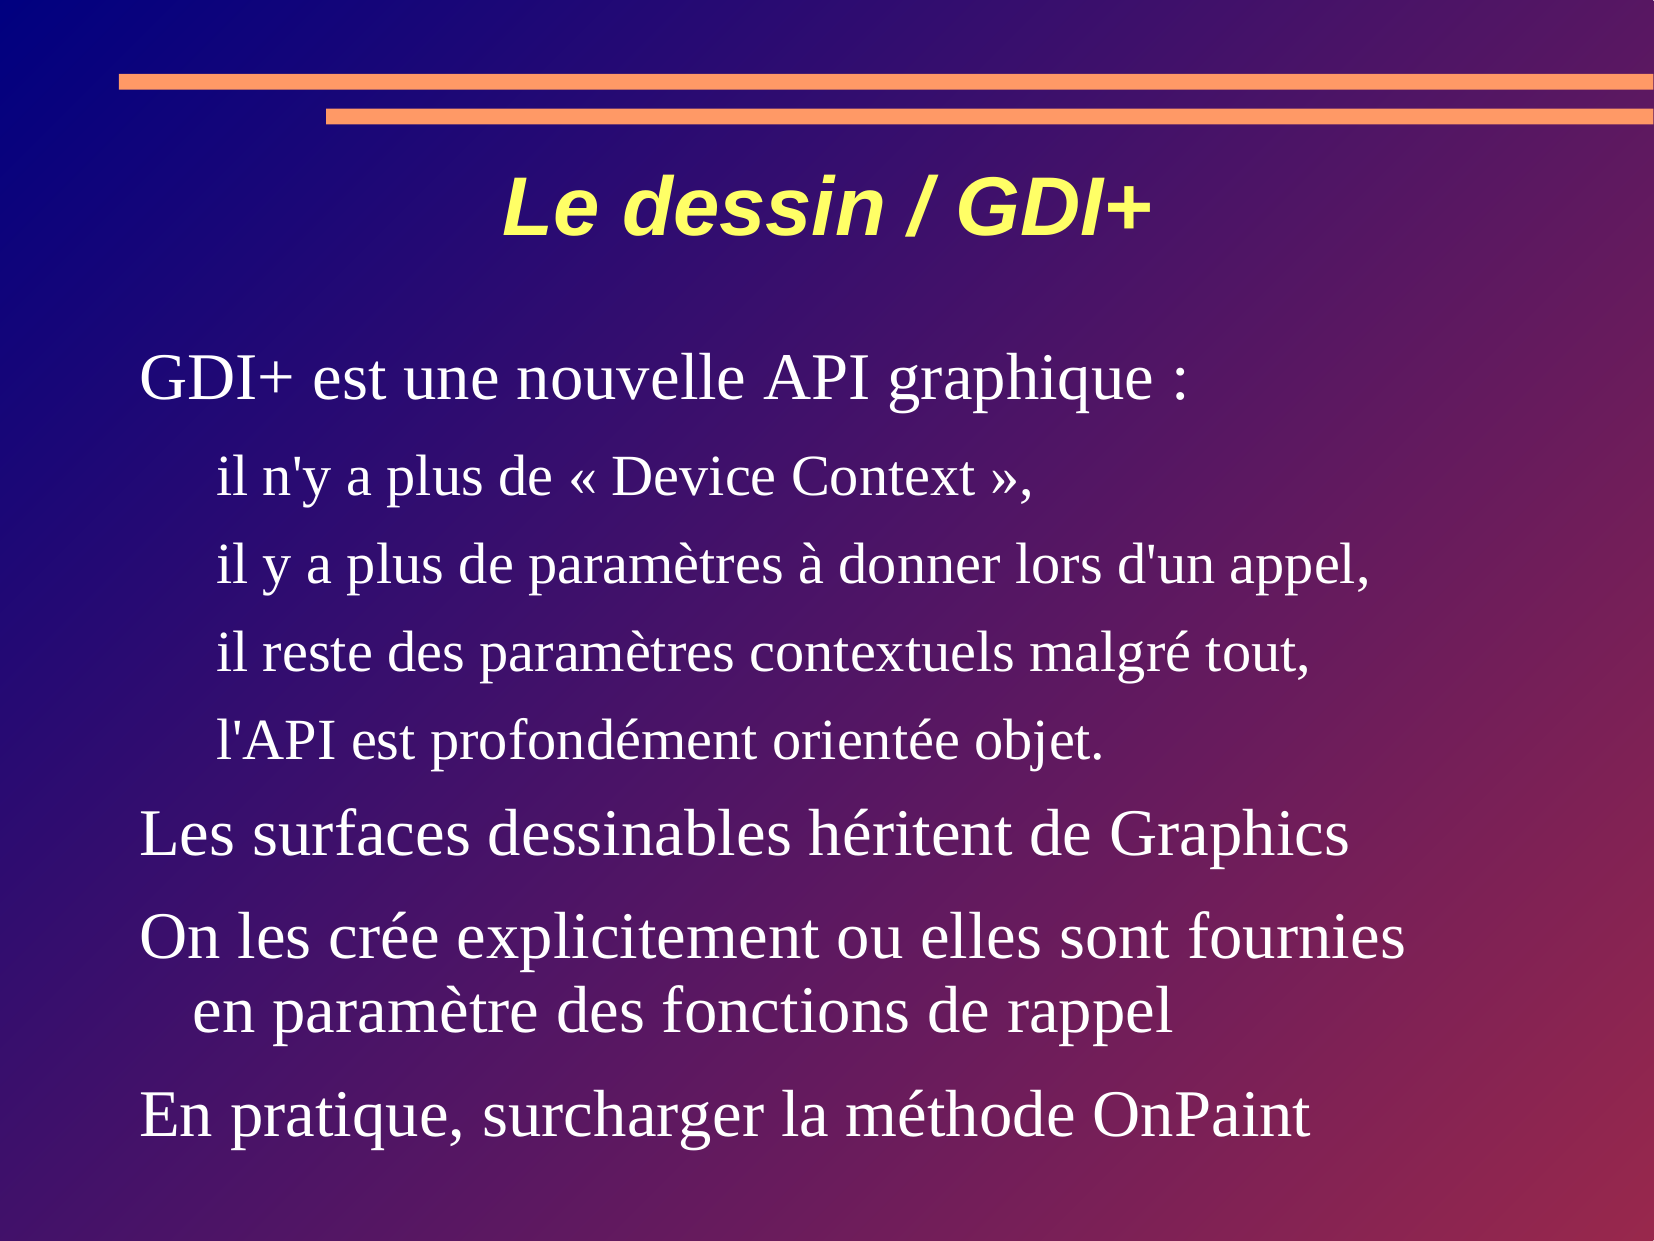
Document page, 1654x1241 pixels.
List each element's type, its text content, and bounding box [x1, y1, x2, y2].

list GDI+ est une nouvelle API graphique : il n'y a plus de « Device Context », il y a plus de paramètres à donner lors d'un appel, il reste des paramètres contextuels malgré tout, l'API est profondément orientée objet. Les surfaces dessinables héritent de Graphics On les crée explicitement ou elles sont fournies en paramètre des fonctions de rappel En pratique, surcharger la méthode OnPaint [121, 339, 1534, 1152]
title Le dessin / GDI+ [121, 102, 1534, 311]
